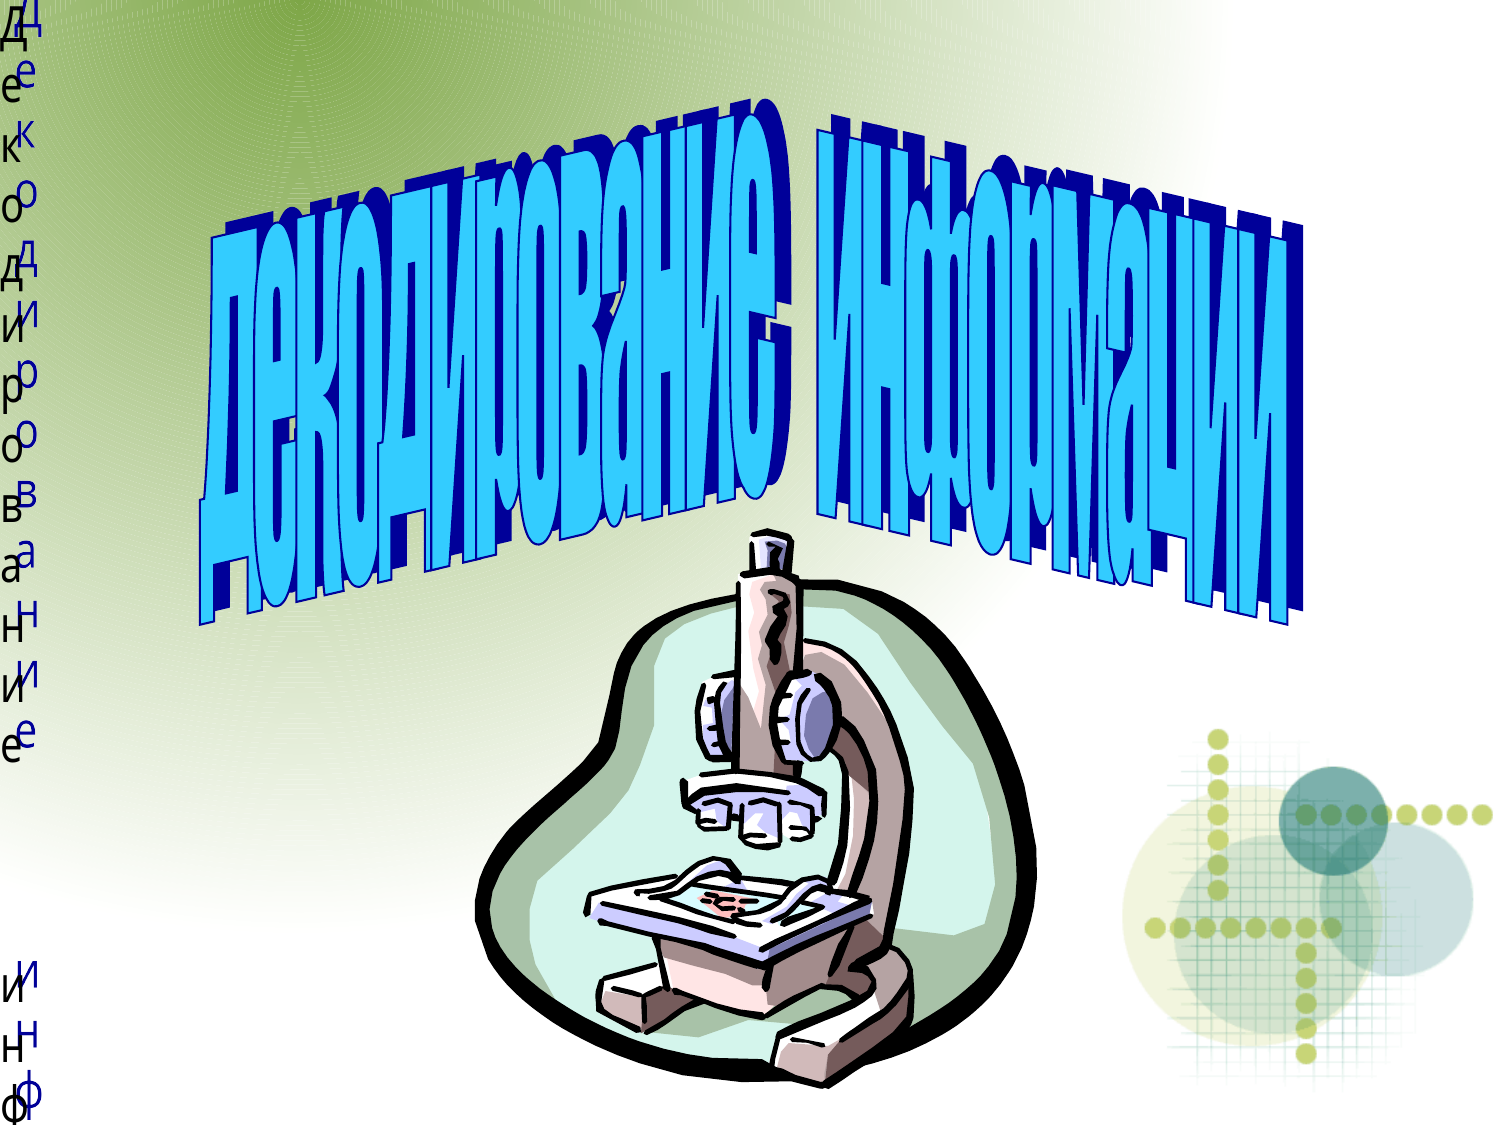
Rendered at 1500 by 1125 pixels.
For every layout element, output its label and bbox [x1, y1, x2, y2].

text_box [199, 99, 791, 625]
picture [474, 525, 1042, 1094]
picture [1110, 718, 1500, 1098]
text_box [817, 115, 1303, 625]
